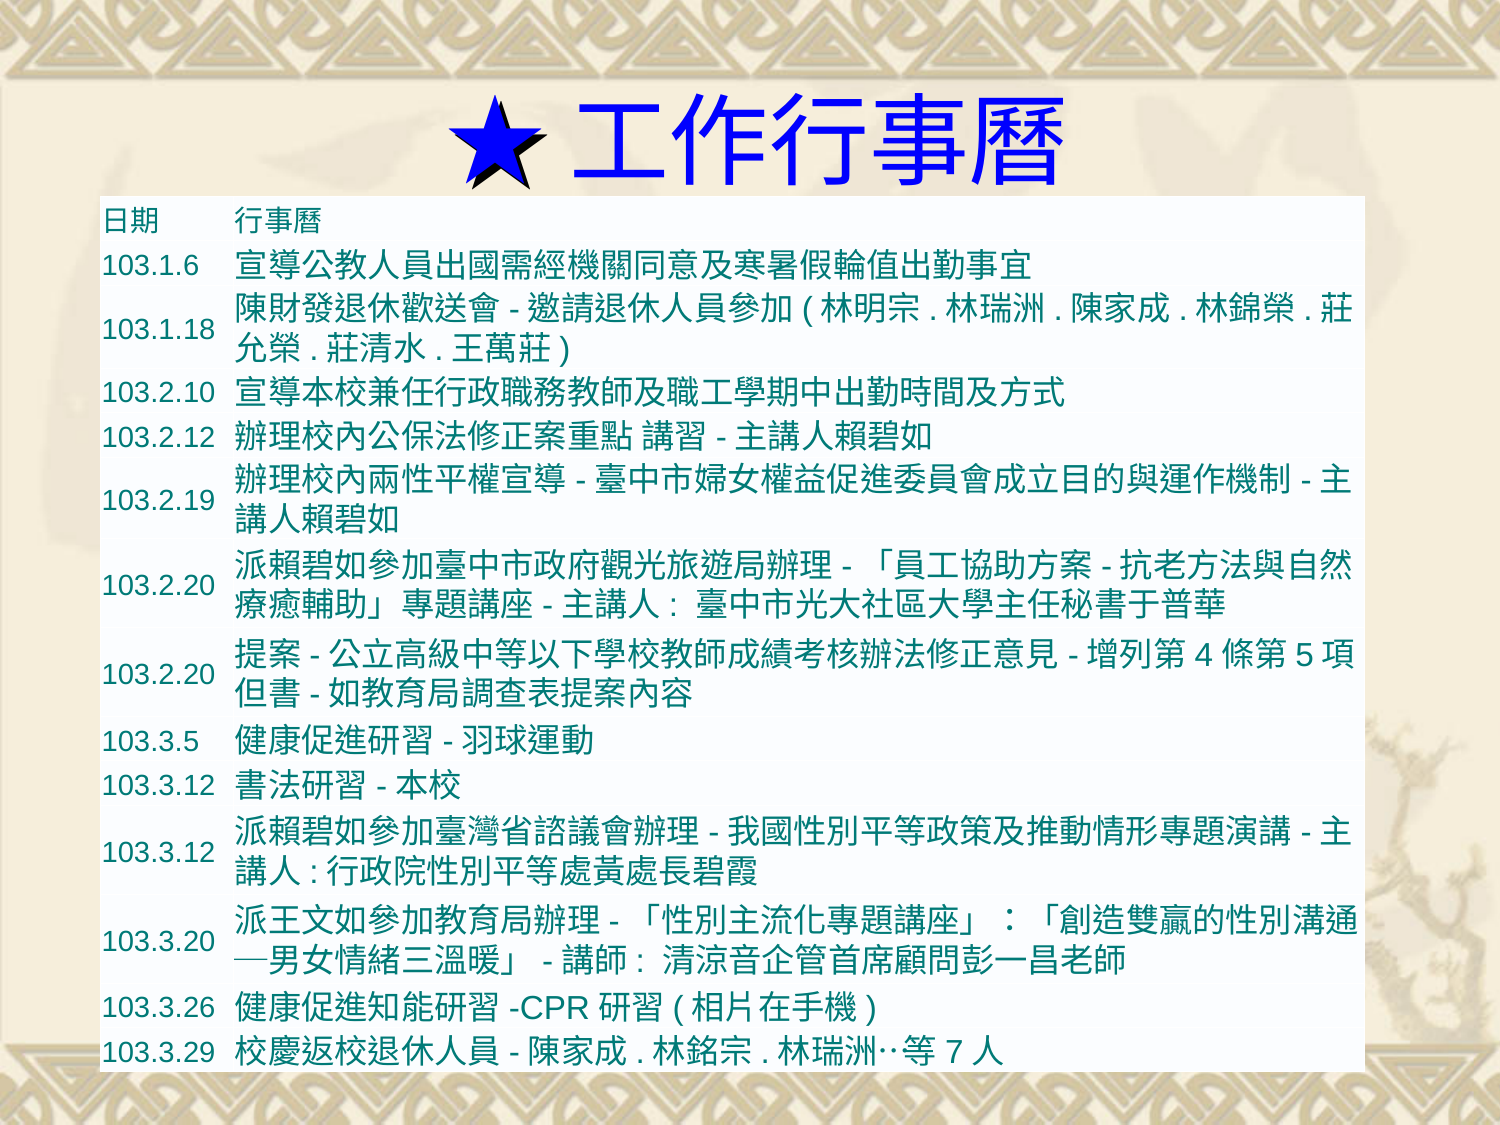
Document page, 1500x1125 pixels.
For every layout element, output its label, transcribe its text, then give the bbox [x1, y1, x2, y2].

table_cell 103.1.6 [101, 241, 233, 285]
picture [0, 0, 1500, 1125]
table_cell 103.3.26 [101, 984, 233, 1027]
table_cell 提案-公立高級中等以下學校教師成績考核辦法修正意見-增列第4條第5項但書-如教育局調查表提案內容 [234, 628, 1364, 716]
table_cell 辦理校內兩性平權宣導-臺中市婦女權益促進委員會成立目的與運作機制-主講人賴碧如 [234, 458, 1364, 538]
table_header 行事曆 [234, 232, 1364, 240]
text_box ★工作行事曆 [56, 42, 1458, 232]
table_cell 103.3.20 [101, 895, 233, 983]
table_cell 103.2.20 [101, 539, 233, 627]
table_cell 校慶返校退休人員-陳家成.林銘宗.林瑞洲…等7人 [234, 1028, 1364, 1071]
table_cell 103.3.12 [101, 761, 233, 805]
table_cell 103.3.12 [101, 806, 233, 894]
table_cell 派王文如參加教育局辦理-「性別主流化專題講座」：「創造雙贏的性別溝通─男女情緒三溫暖」-講師: 清涼音企管首席顧問彭一昌老師 [234, 895, 1364, 983]
table_cell 健康促進知能研習-CPR研習(相片在手機) [234, 984, 1364, 1027]
table_cell 健康促進研習-羽球運動 [234, 717, 1364, 760]
table_cell 103.2.19 [101, 458, 233, 538]
table_cell 103.2.12 [101, 413, 233, 457]
table_cell 103.2.20 [101, 628, 233, 716]
table_cell 書法研習-本校 [234, 761, 1364, 805]
table_cell 103.2.10 [101, 369, 233, 412]
table_header 日期 [101, 232, 233, 240]
table_cell 陳財發退休歡送會-邀請退休人員參加(林明宗.林瑞洲.陳家成.林錦榮.莊允榮.莊清水.王萬莊) [234, 286, 1364, 368]
table_cell 宣導本校兼任行政職務教師及職工學期中出勤時間及方式 [234, 369, 1364, 412]
table_cell 派賴碧如參加臺灣省諮議會辦理-我國性別平等政策及推動情形專題演講-主講人:行政院性別平等處黃處長碧霞 [234, 806, 1364, 894]
table_cell 103.3.5 [101, 717, 233, 760]
table_cell 派賴碧如參加臺中市政府觀光旅遊局辦理-「員工協助方案-抗老方法與自然療癒輔助」專題講座-主講人: 臺中市光大社區大學主任秘書于普華 [234, 539, 1364, 627]
table_cell 辦理校內公保法修正案重點 講習-主講人賴碧如 [234, 413, 1364, 457]
table_cell 103.1.18 [101, 286, 233, 368]
table_cell 103.3.29 [101, 1028, 233, 1071]
table_cell 宣導公教人員出國需經機關同意及寒暑假輪值出勤事宜 [234, 241, 1364, 285]
